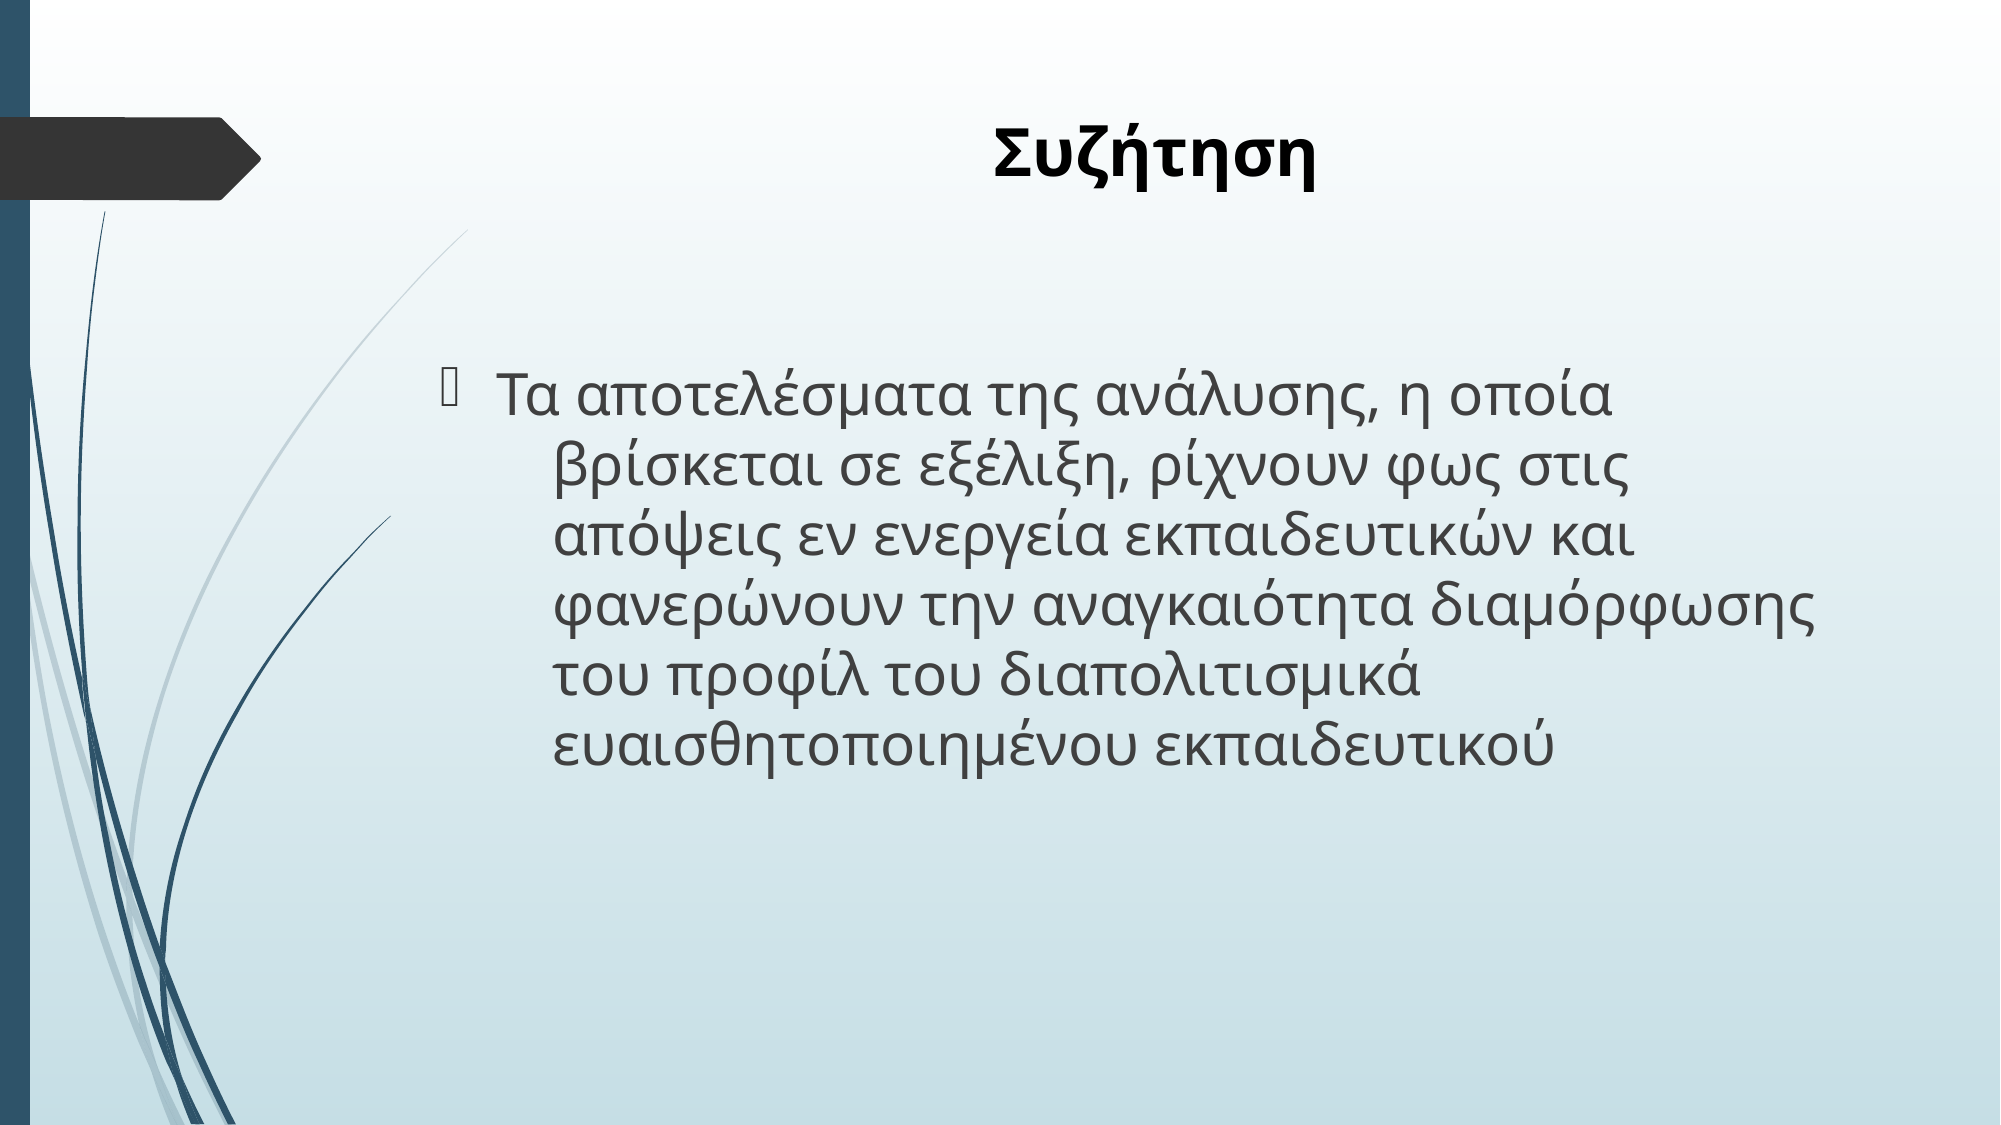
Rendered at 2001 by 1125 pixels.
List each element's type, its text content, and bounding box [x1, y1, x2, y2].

title Συζήτηση [425, 102, 1888, 313]
list Τα αποτελέσματα της ανάλυσης, η οποία βρίσκεται σε εξέλιξη, ρίχνουν φως στις απόψεις εν ενεργεία εκπαιδευτικών και φανερώνουν την αναγκαιότητα διαμόρφωσης του προφίλ του διαπολιτισμικά ευαισθητοποιημένου εκπαιδευτικού [424, 350, 1888, 970]
